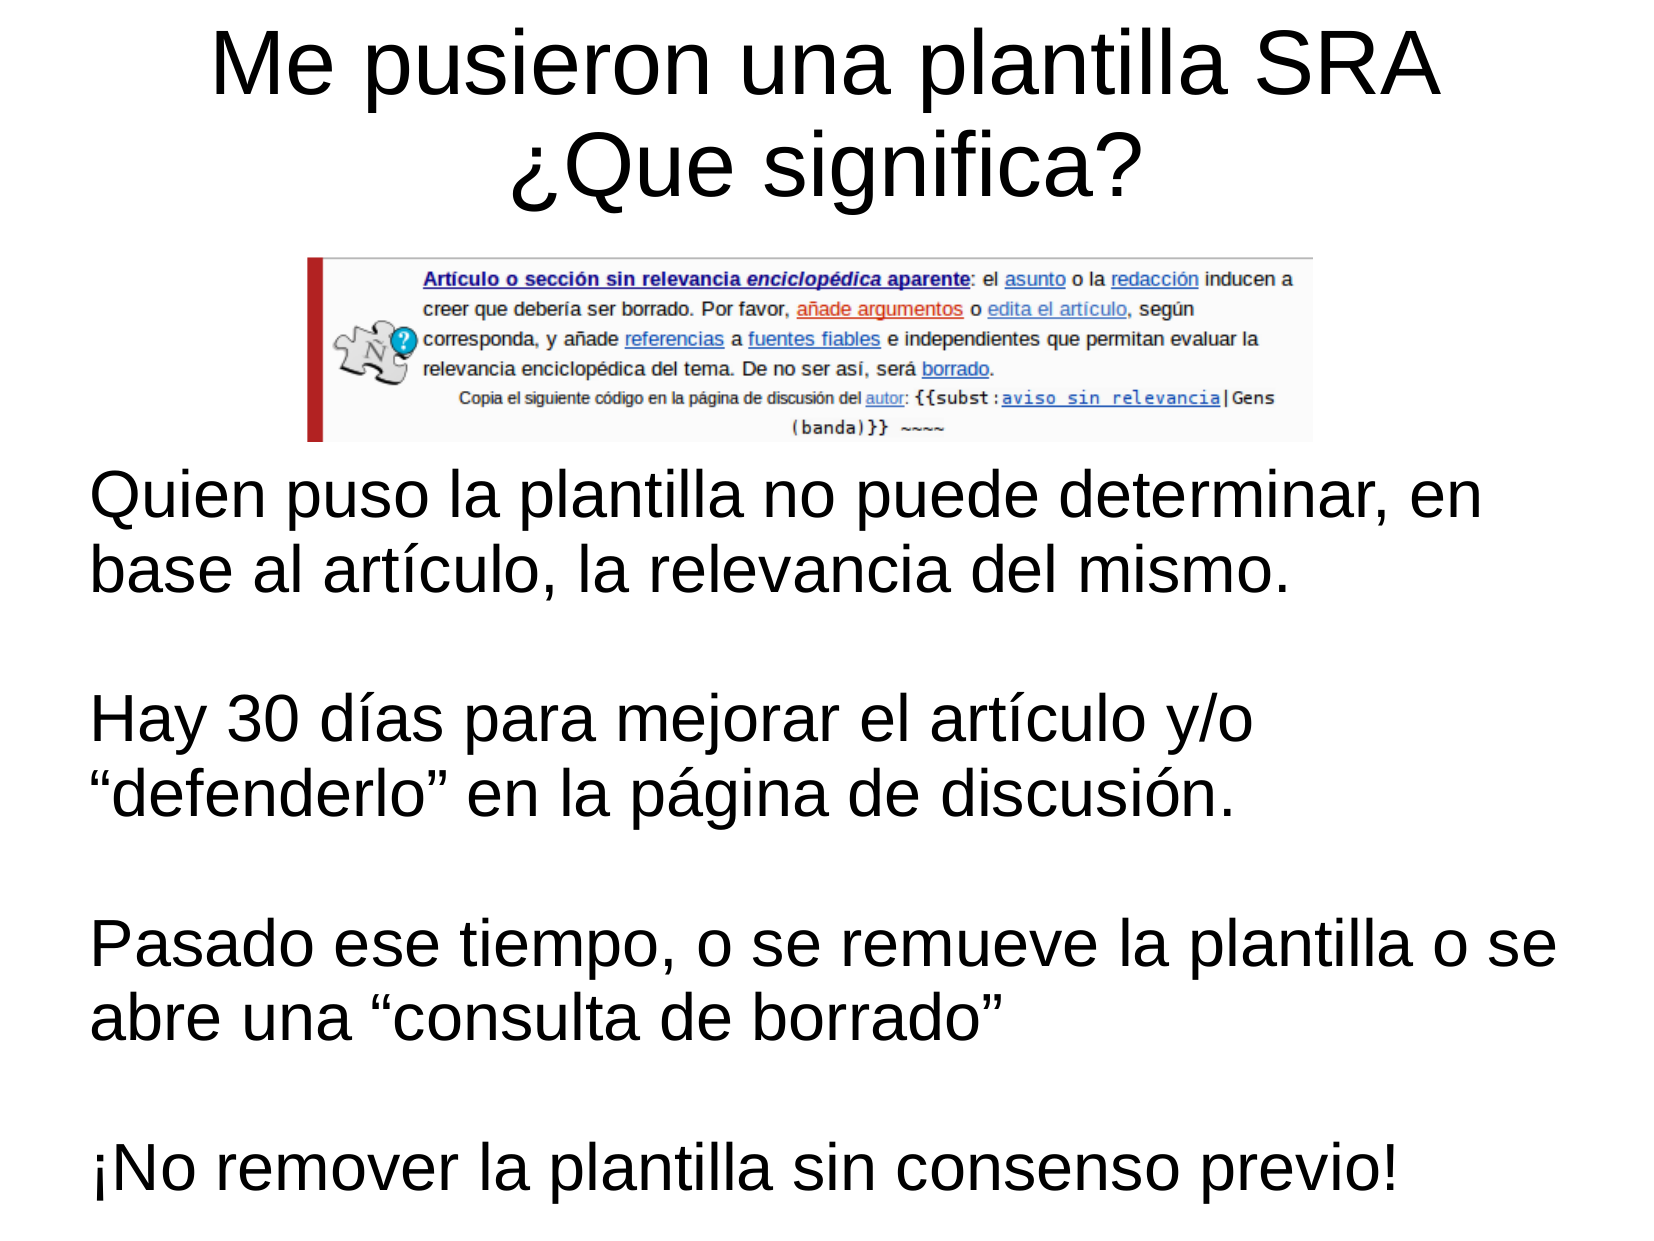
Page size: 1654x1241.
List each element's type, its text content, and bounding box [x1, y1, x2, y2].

picture [306, 253, 1313, 442]
title Me pusieron una plantilla SRA ¿Que significa? [82, 11, 1571, 217]
text_box Quien puso la plantilla no puede determinar, en base al artículo, la relevancia del mismo. Hay 30 días para mejorar el artículo y/o “defenderlo” en la página de discusión. Pasado ese tiempo, o se remueve la plantilla o se abre una “consulta de borrado” ¡No remover la plantilla sin consenso previo! [75, 300, 1576, 1212]
